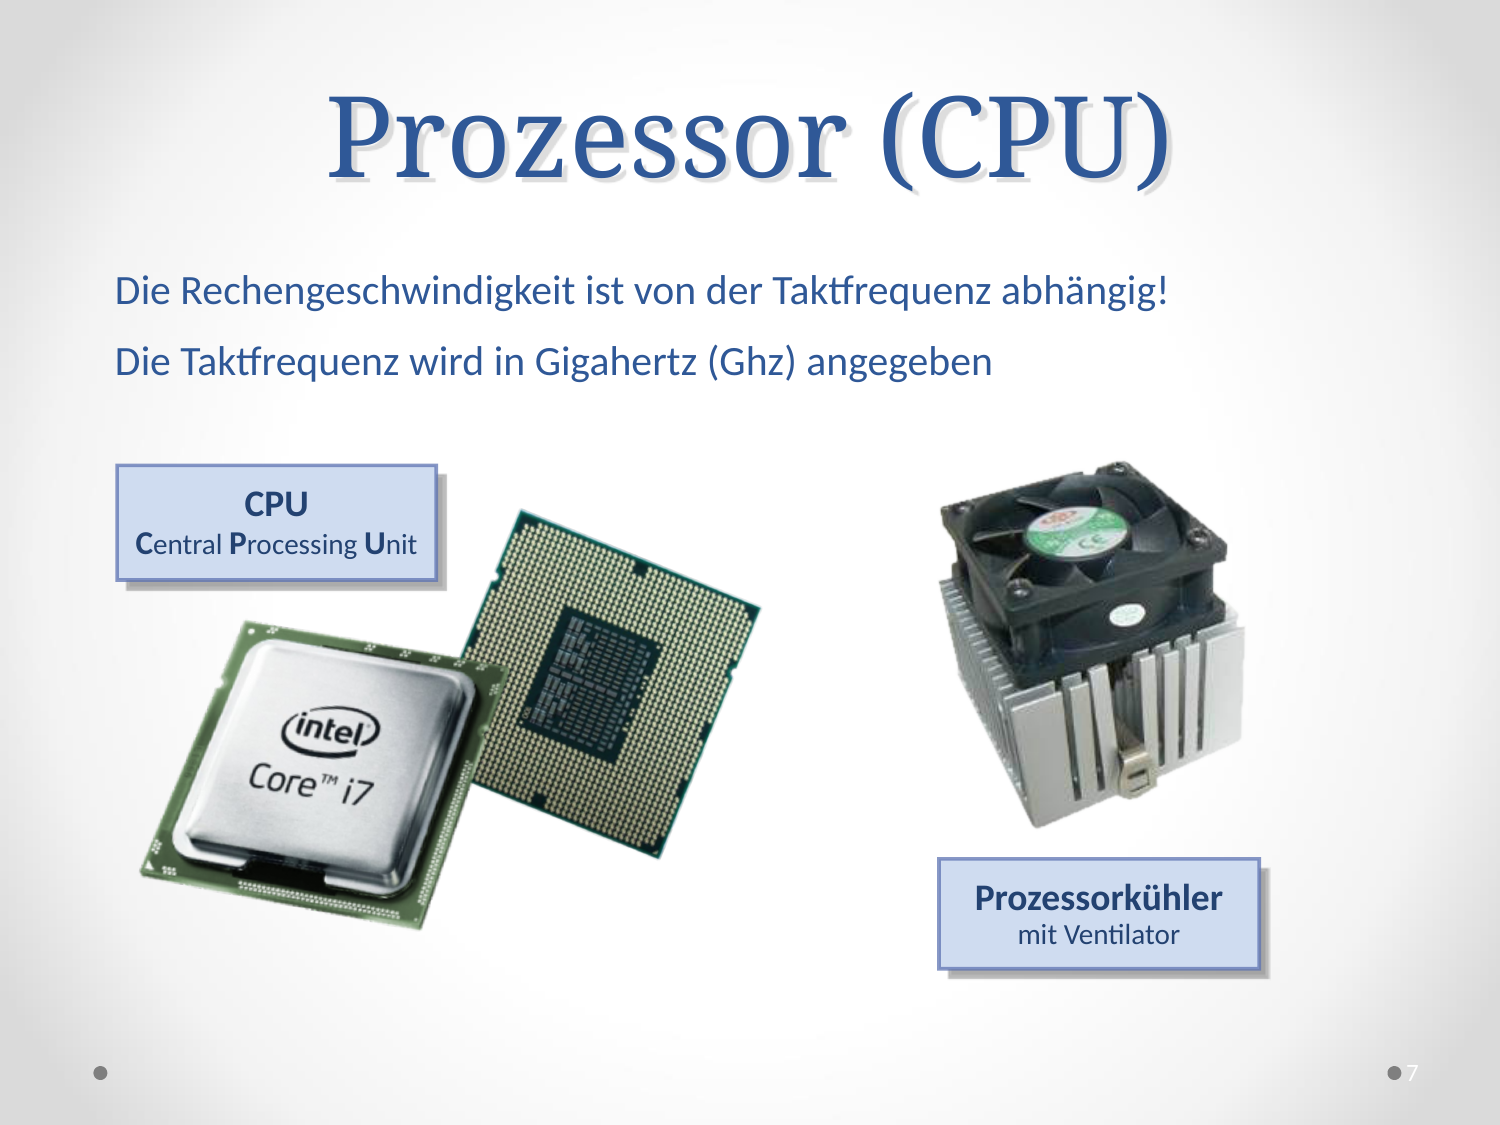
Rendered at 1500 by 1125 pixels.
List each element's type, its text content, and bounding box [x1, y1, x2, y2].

text_box CPU Central Processing Unit [117, 465, 437, 580]
title Prozessor (CPU)‏ [75, 71, 1426, 208]
text_box Prozessorkühler mit Ventilator [939, 858, 1260, 969]
picture [129, 505, 766, 945]
text_box Die Rechengeschwindigkeit ist von der Taktfrequenz abhängig! Die Taktfrequenz wird in Gigahertz (Ghz) angegeben [100, 255, 1413, 392]
picture [922, 450, 1270, 847]
